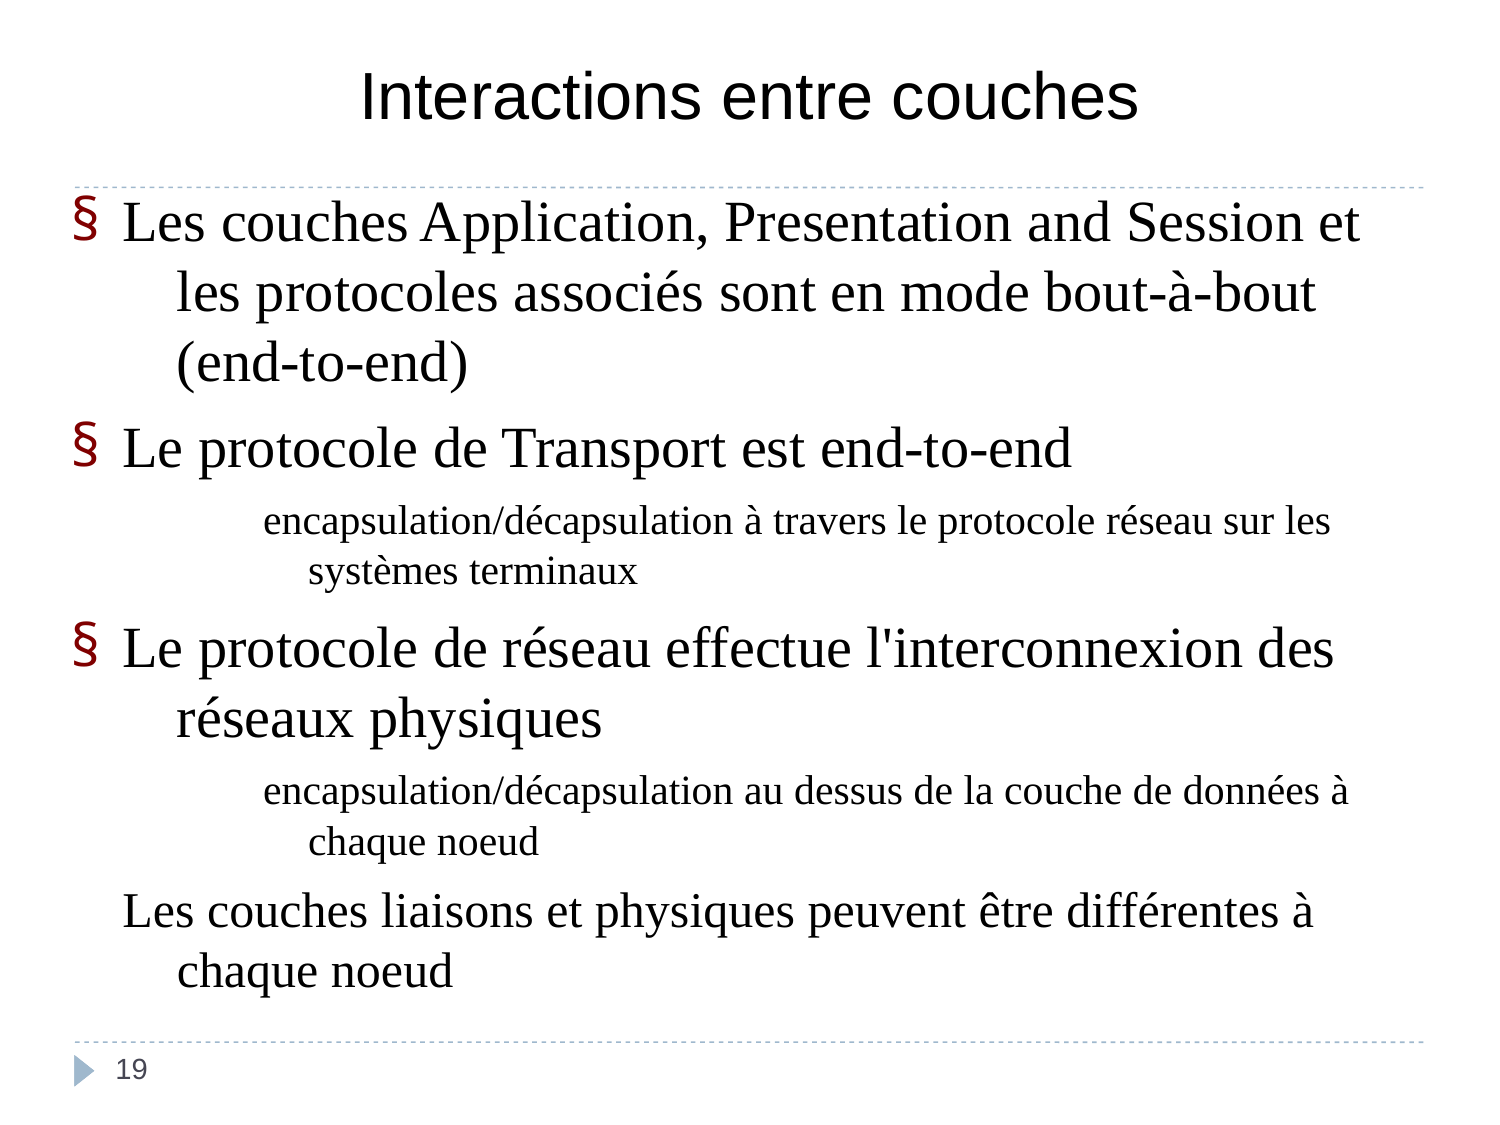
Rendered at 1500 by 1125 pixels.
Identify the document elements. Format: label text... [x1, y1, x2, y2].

text_box 19 [100, 1042, 426, 1103]
text_box Interactions entre couches [0, 45, 1500, 129]
text_box Les couches Application, Presentation and Session et les protocoles associés sont en mode bout-à-bout (end-to-end)‏ Le protocole de Transport est end-to-end encapsulation/décapsulation à travers le protocole réseau sur les systèmes terminaux Le protocole de réseau effectue l'interconnexion des réseaux physiques encapsulation/décapsulation au dessus de la couche de données à chaque noeud Les couches liaisons et physiques peuvent être différentes à chaque noeud [53, 175, 1431, 1016]
